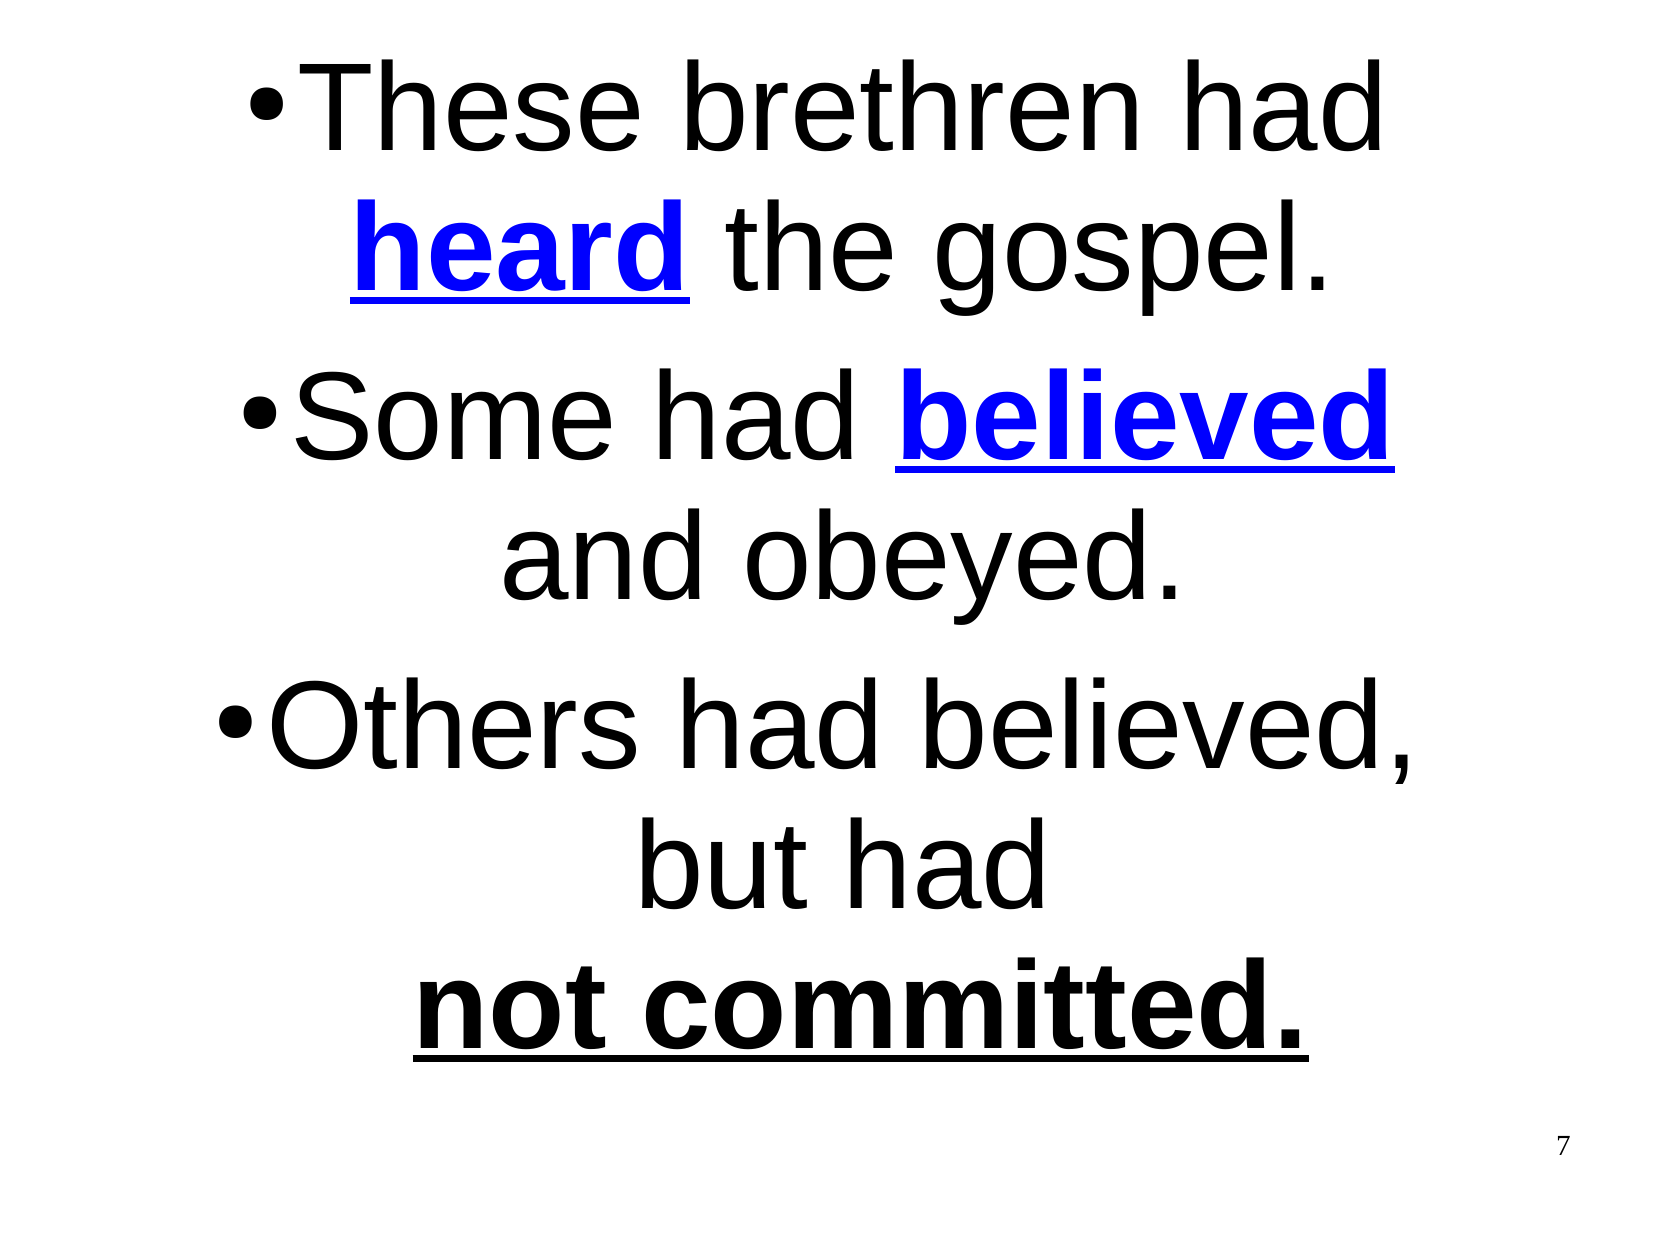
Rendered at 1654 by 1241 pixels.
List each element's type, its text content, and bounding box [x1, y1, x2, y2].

list These brethren had heard the gospel. Some had believed and obeyed. Others had believed, but had not committed. [37, 37, 1613, 1238]
